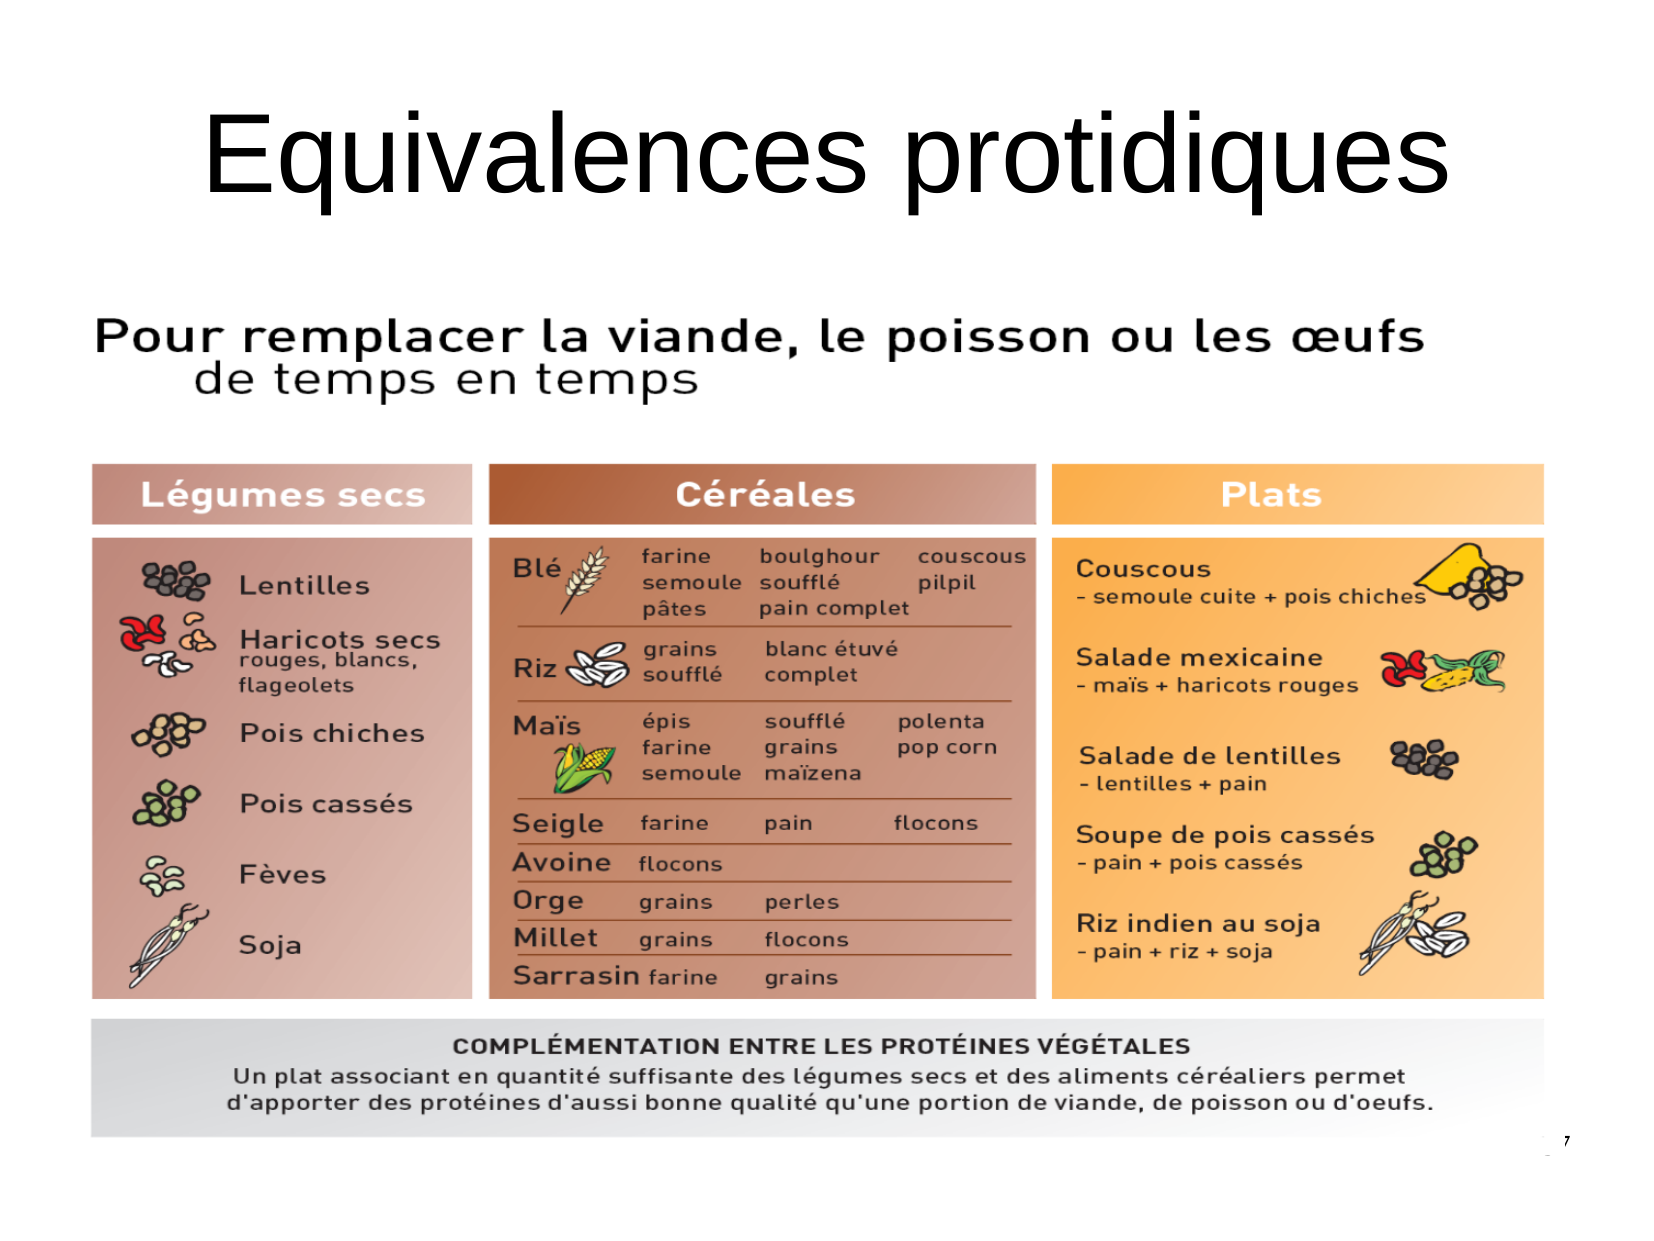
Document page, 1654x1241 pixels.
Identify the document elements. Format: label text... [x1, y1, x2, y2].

title Equivalences protidiques [82, 49, 1571, 257]
picture [59, 295, 1565, 1155]
